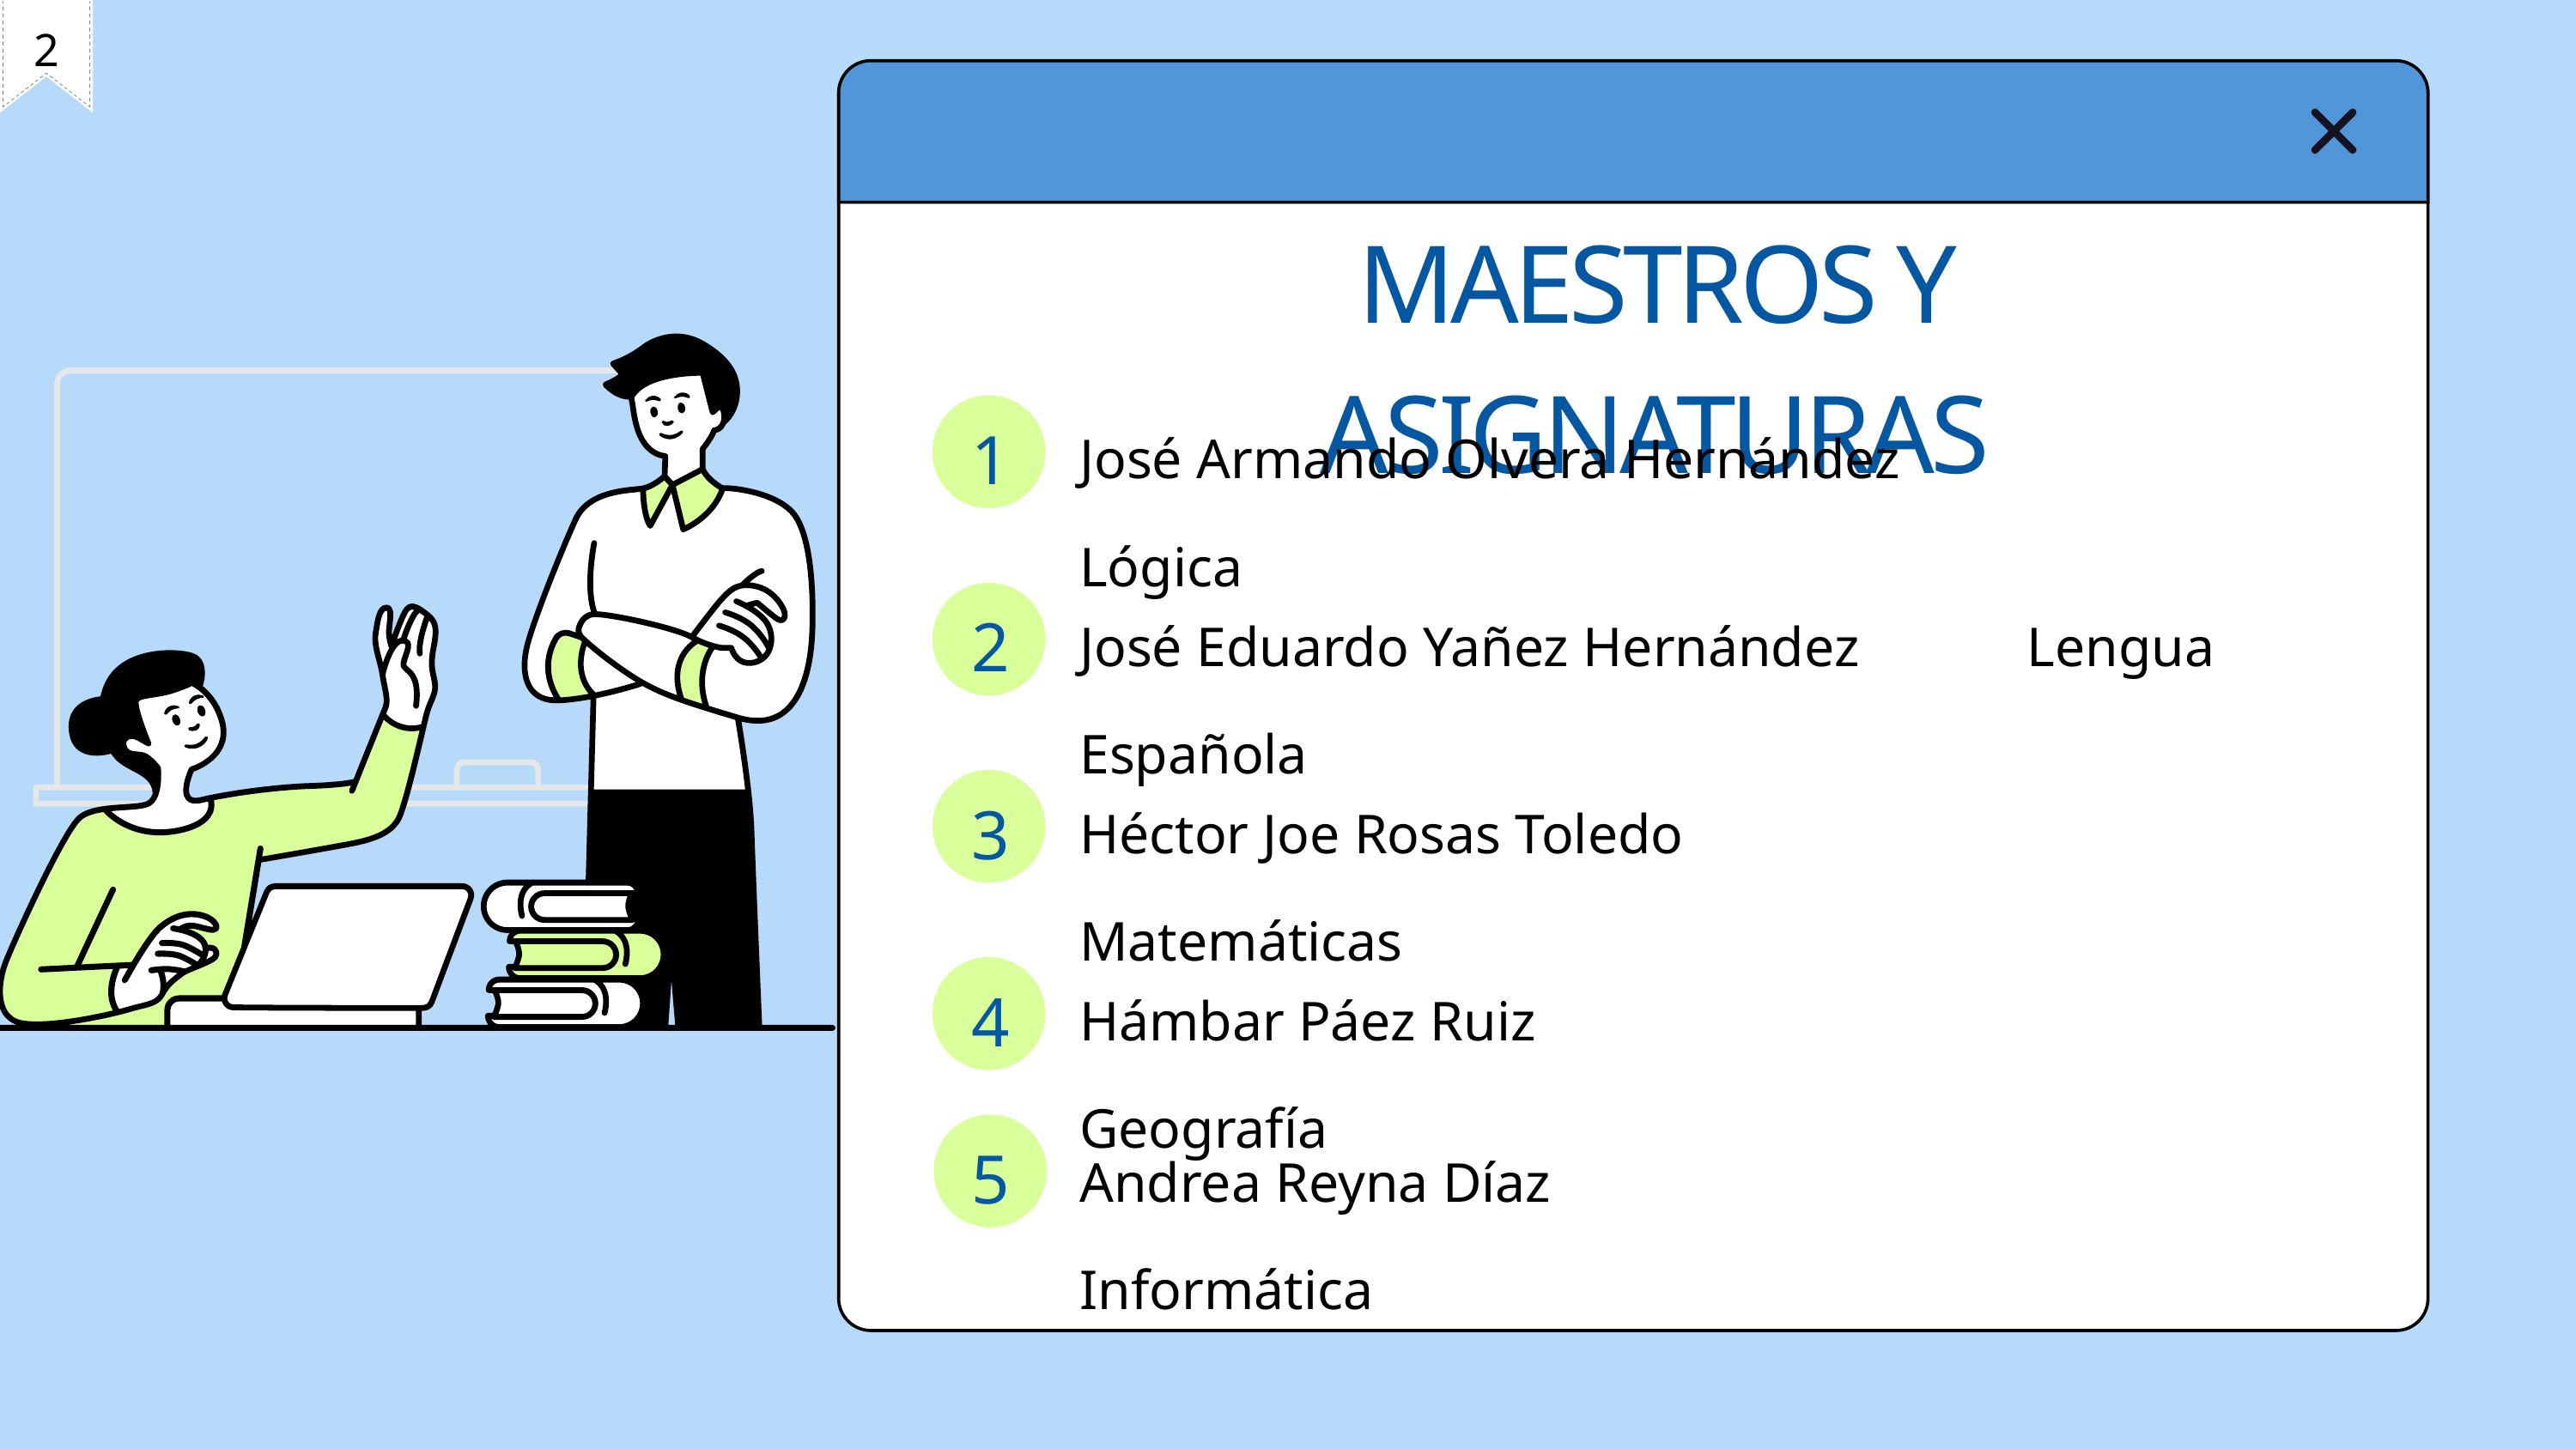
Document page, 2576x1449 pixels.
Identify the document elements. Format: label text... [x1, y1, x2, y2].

text_box Hámbar Páez Ruiz Geografía [1079, 943, 2365, 1105]
text_box 5 [950, 1112, 1030, 1211]
text_box 3 [950, 767, 1030, 867]
text_box 2 [5, 12, 88, 71]
text_box José Armando Olvera Hernández Lógica [1079, 382, 2365, 569]
text_box Héctor Joe Rosas Toledo Matemáticas [1079, 756, 2365, 855]
text_box José Eduardo Yañez Hernández Lengua Española [1079, 569, 2365, 756]
text_box Andrea Reyna Díaz Informática [1079, 1105, 2365, 1203]
text_box 1 [950, 393, 1030, 492]
text_box MAESTROS Y ASIGNATURAS [1097, 194, 2213, 343]
text_box 2 [950, 580, 1030, 679]
text_box 4 [950, 955, 1030, 1054]
text_box [0, 0, 2576, 1449]
